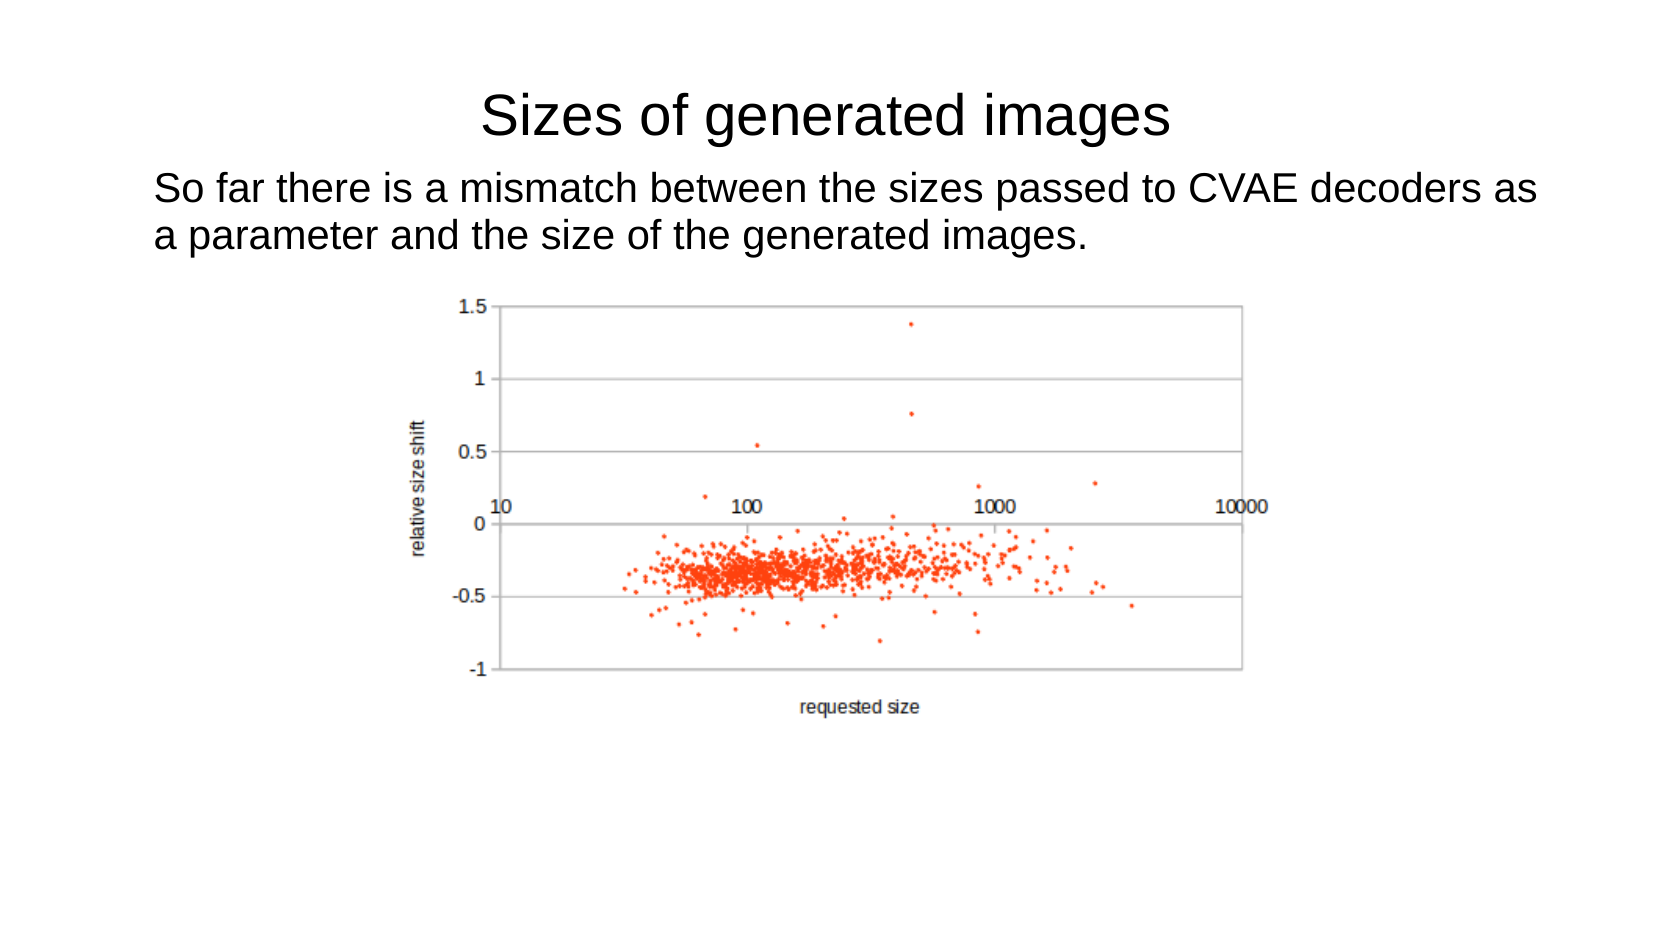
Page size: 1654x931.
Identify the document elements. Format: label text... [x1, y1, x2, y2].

picture [385, 290, 1276, 721]
title Sizes of generated images [82, 37, 1571, 165]
list So far there is a mismatch between the sizes passed to CVAE decoders as a parameter and the size of the generated images. [82, 165, 1571, 758]
